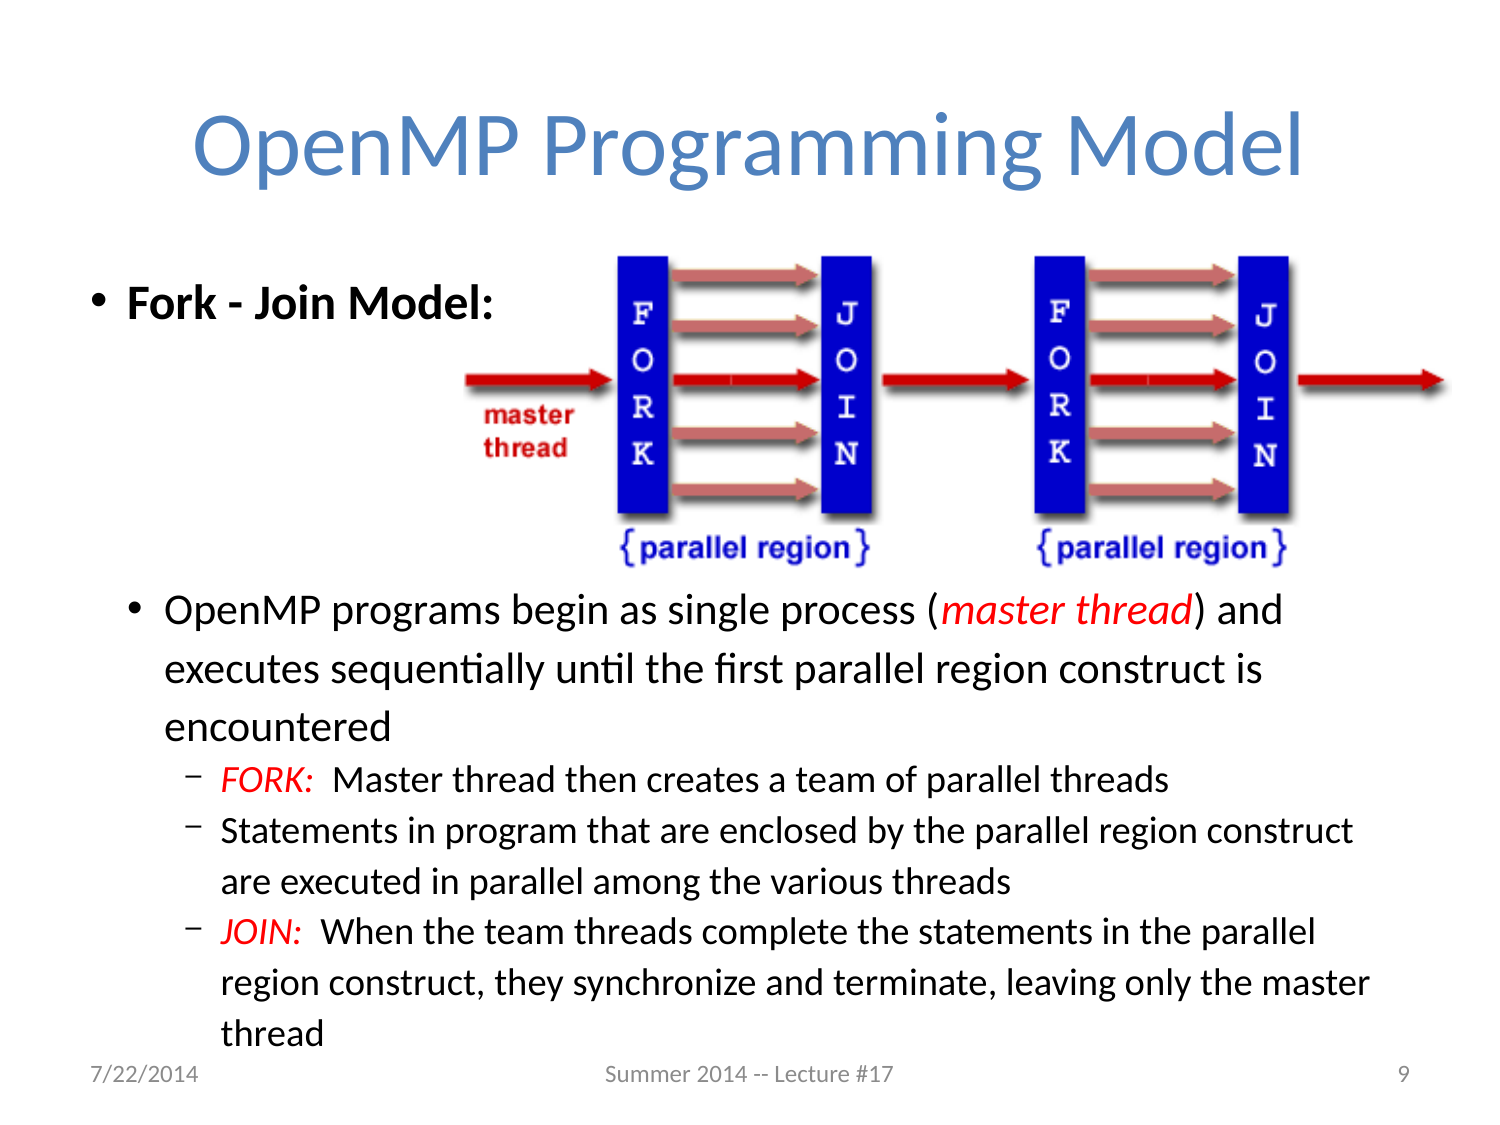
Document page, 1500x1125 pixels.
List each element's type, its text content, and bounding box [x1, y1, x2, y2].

footer Summer 2014 -- Lecture #17 [512, 1042, 988, 1103]
list Fork - Join Model: OpenMP programs begin as single process (master thread) and executes sequentially until the first parallel region construct is encountered FORK: Master thread then creates a team of parallel threads Statements in program that are enclosed by the parallel region construct are executed in parallel among the various threads JOIN: When the team threads complete the statements in the parallel region construct, they synchronize and terminate, leaving only the master thread [75, 262, 1425, 1073]
slide_number 7/22/2014 [75, 1042, 425, 1103]
slide_number <number> [1074, 1042, 1425, 1103]
picture [463, 243, 1452, 578]
title OpenMP Programming Model [75, 45, 1425, 233]
